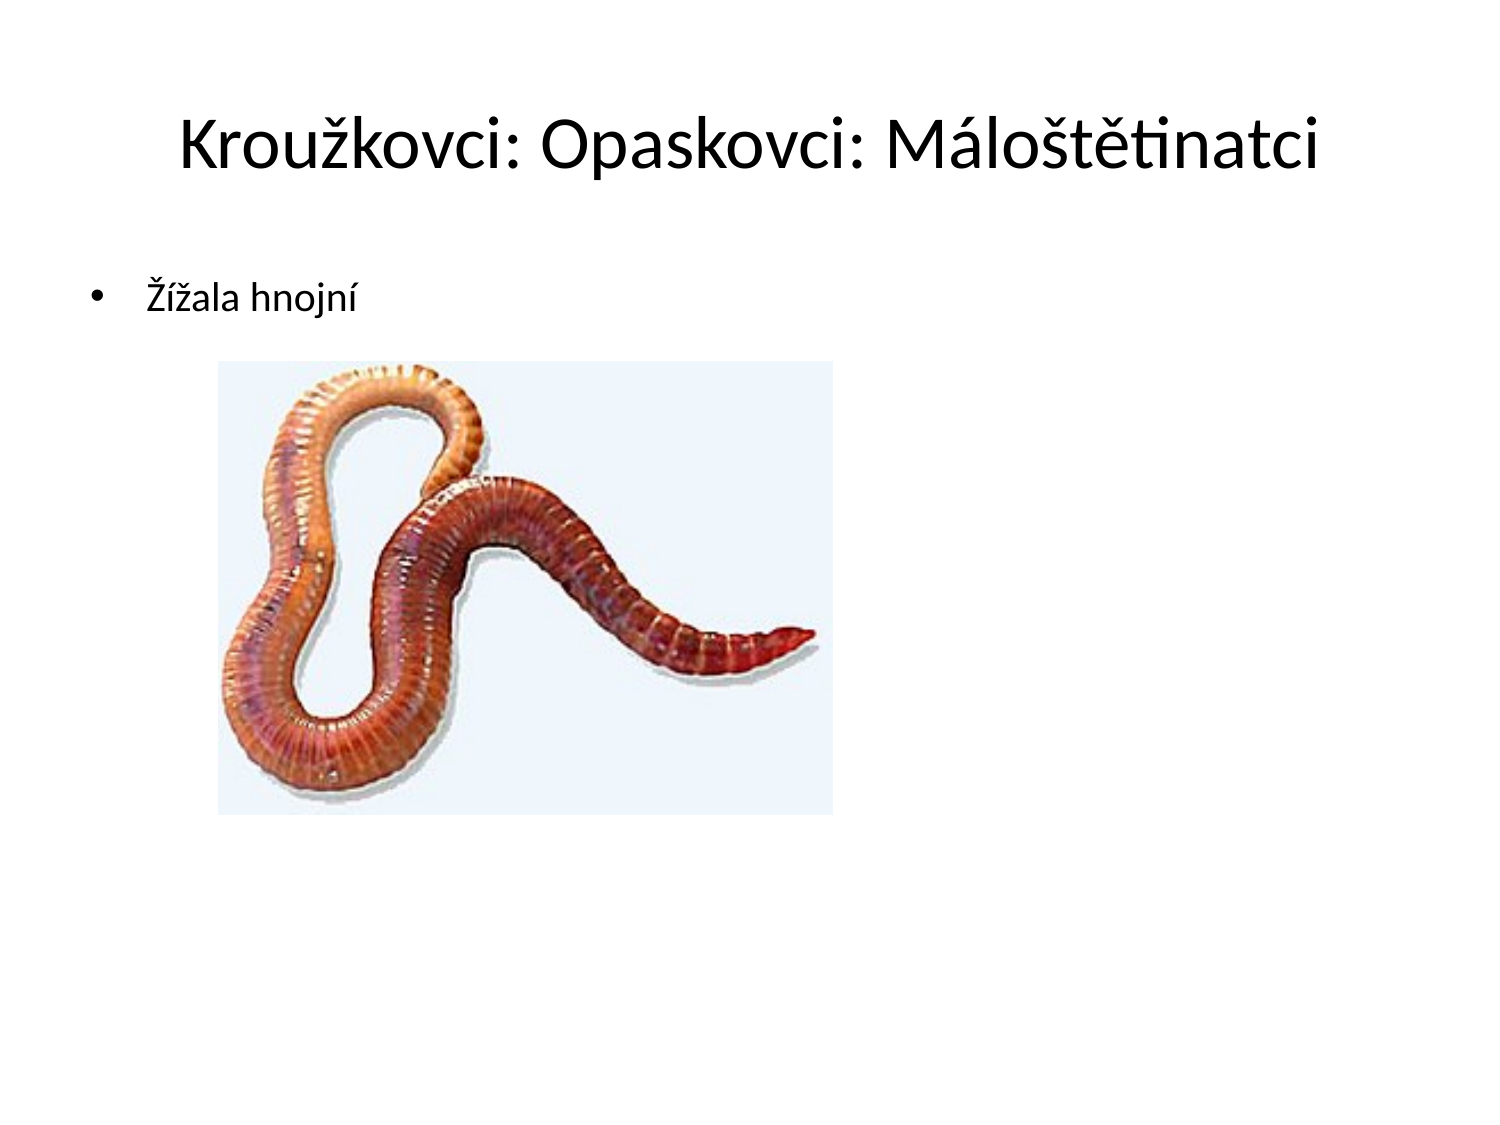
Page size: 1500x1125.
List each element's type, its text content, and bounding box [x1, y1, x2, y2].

title Kroužkovci: Opaskovci: Máloštětinatci [75, 45, 1425, 233]
list Žížala hnojní [75, 262, 1425, 1005]
picture [218, 361, 833, 815]
